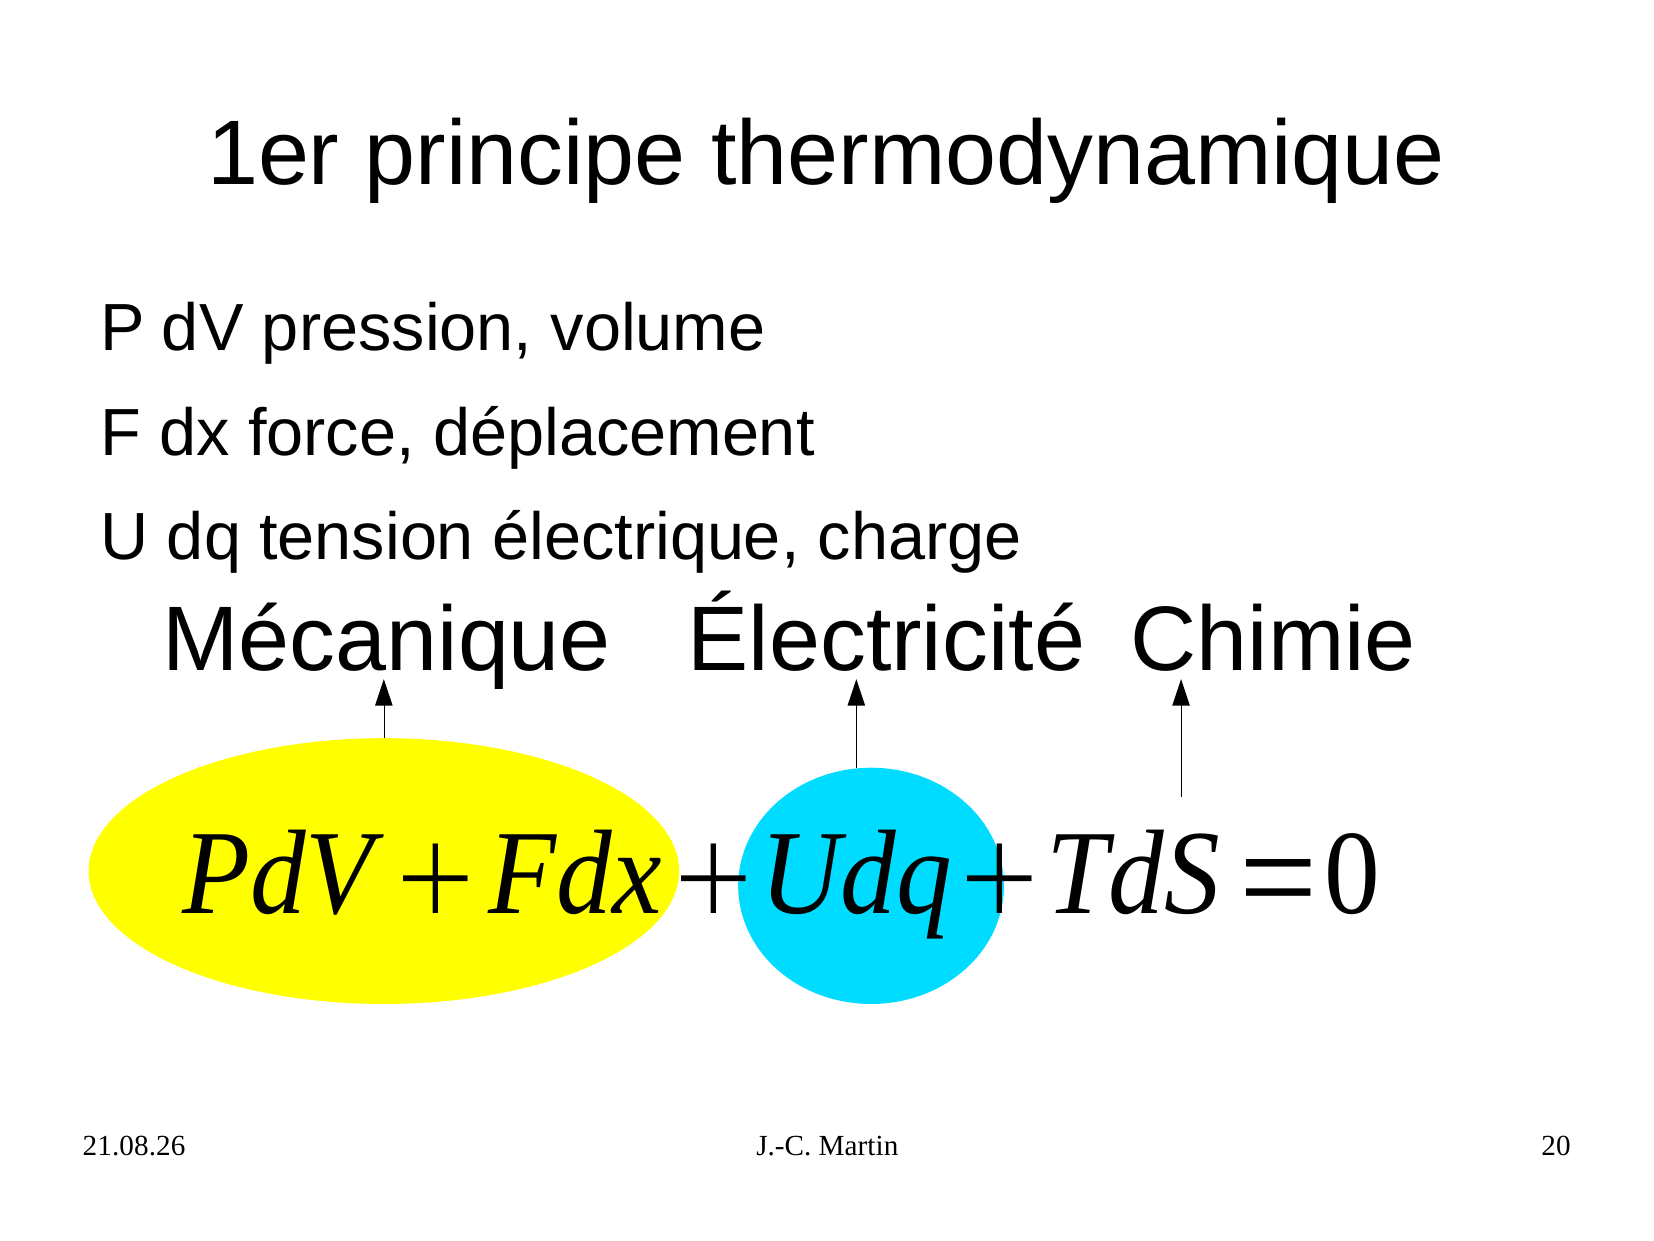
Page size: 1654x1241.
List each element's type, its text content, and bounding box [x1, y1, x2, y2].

list P dV pression, volume F dx force, déplacement U dq tension électrique, charge [82, 290, 1571, 1094]
title 1er principe thermodynamique [82, 49, 1571, 257]
